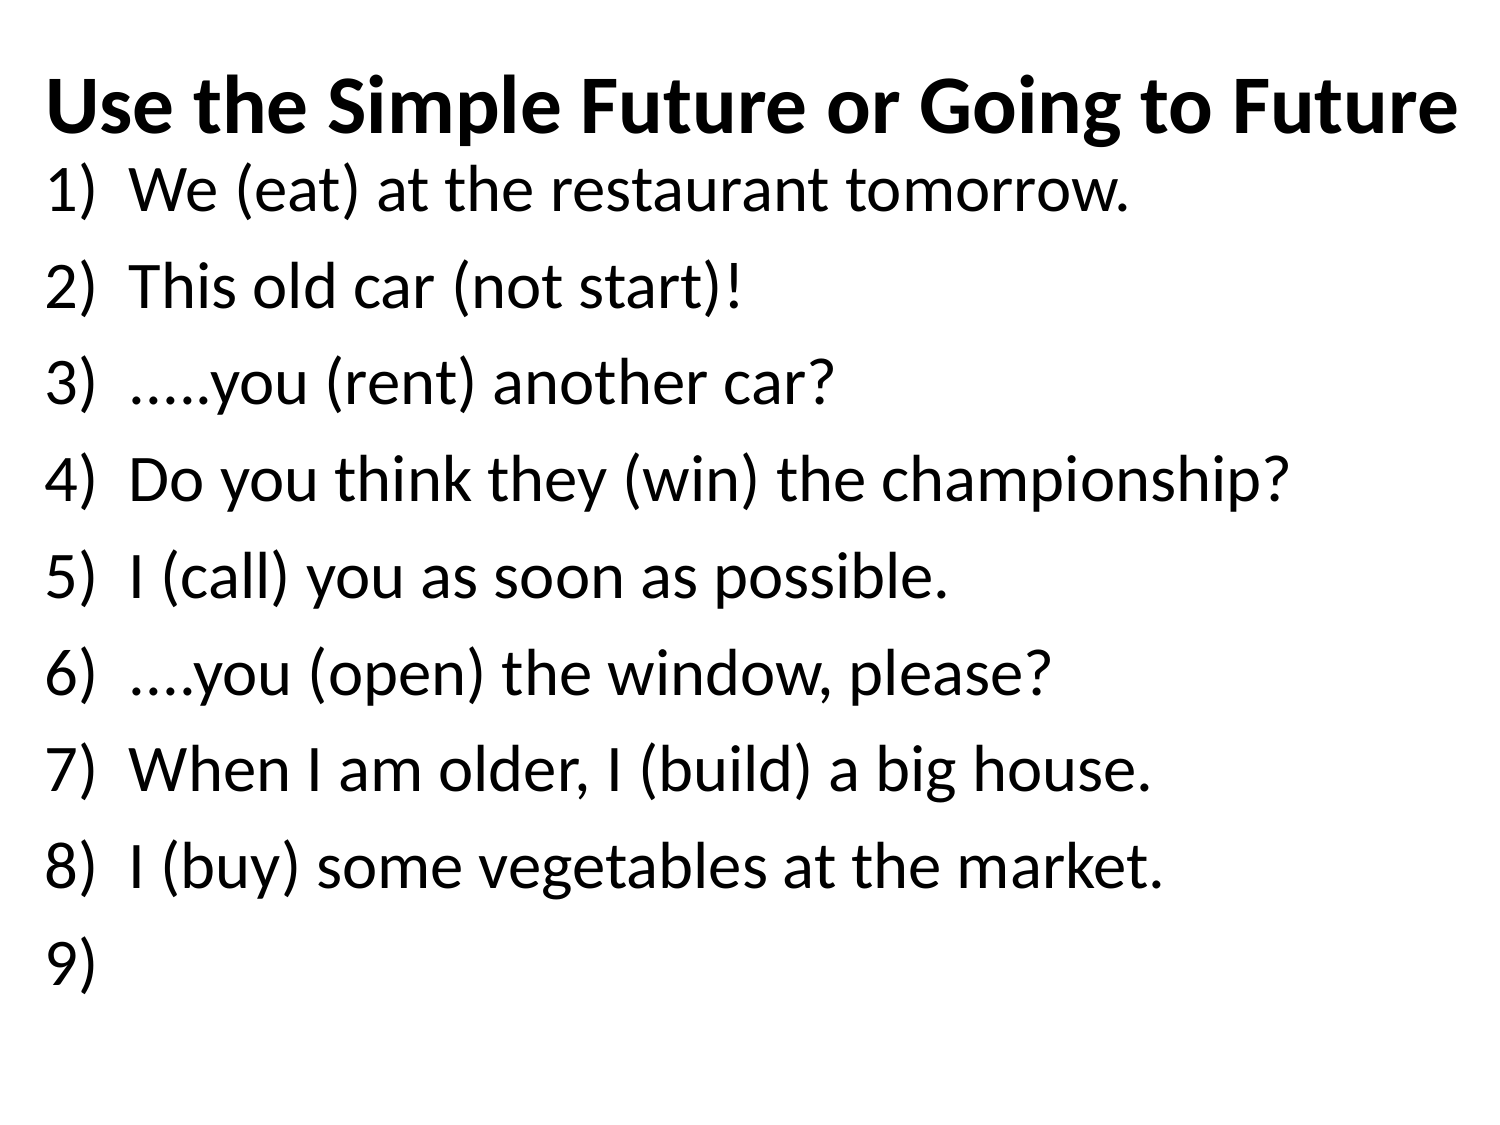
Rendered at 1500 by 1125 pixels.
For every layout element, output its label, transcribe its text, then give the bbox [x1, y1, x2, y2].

title Use the Simple Future or Going to Future [5, 42, 1500, 124]
list We (eat) at the restaurant tomorrow. This old car (not start)! .....you (rent) another car? Do you think they (win) the championship? I (call) you as soon as possible. ....you (open) the window, please? When I am older, I (build) a big house. I (buy) some vegetables at the market. [29, 137, 1483, 1095]
